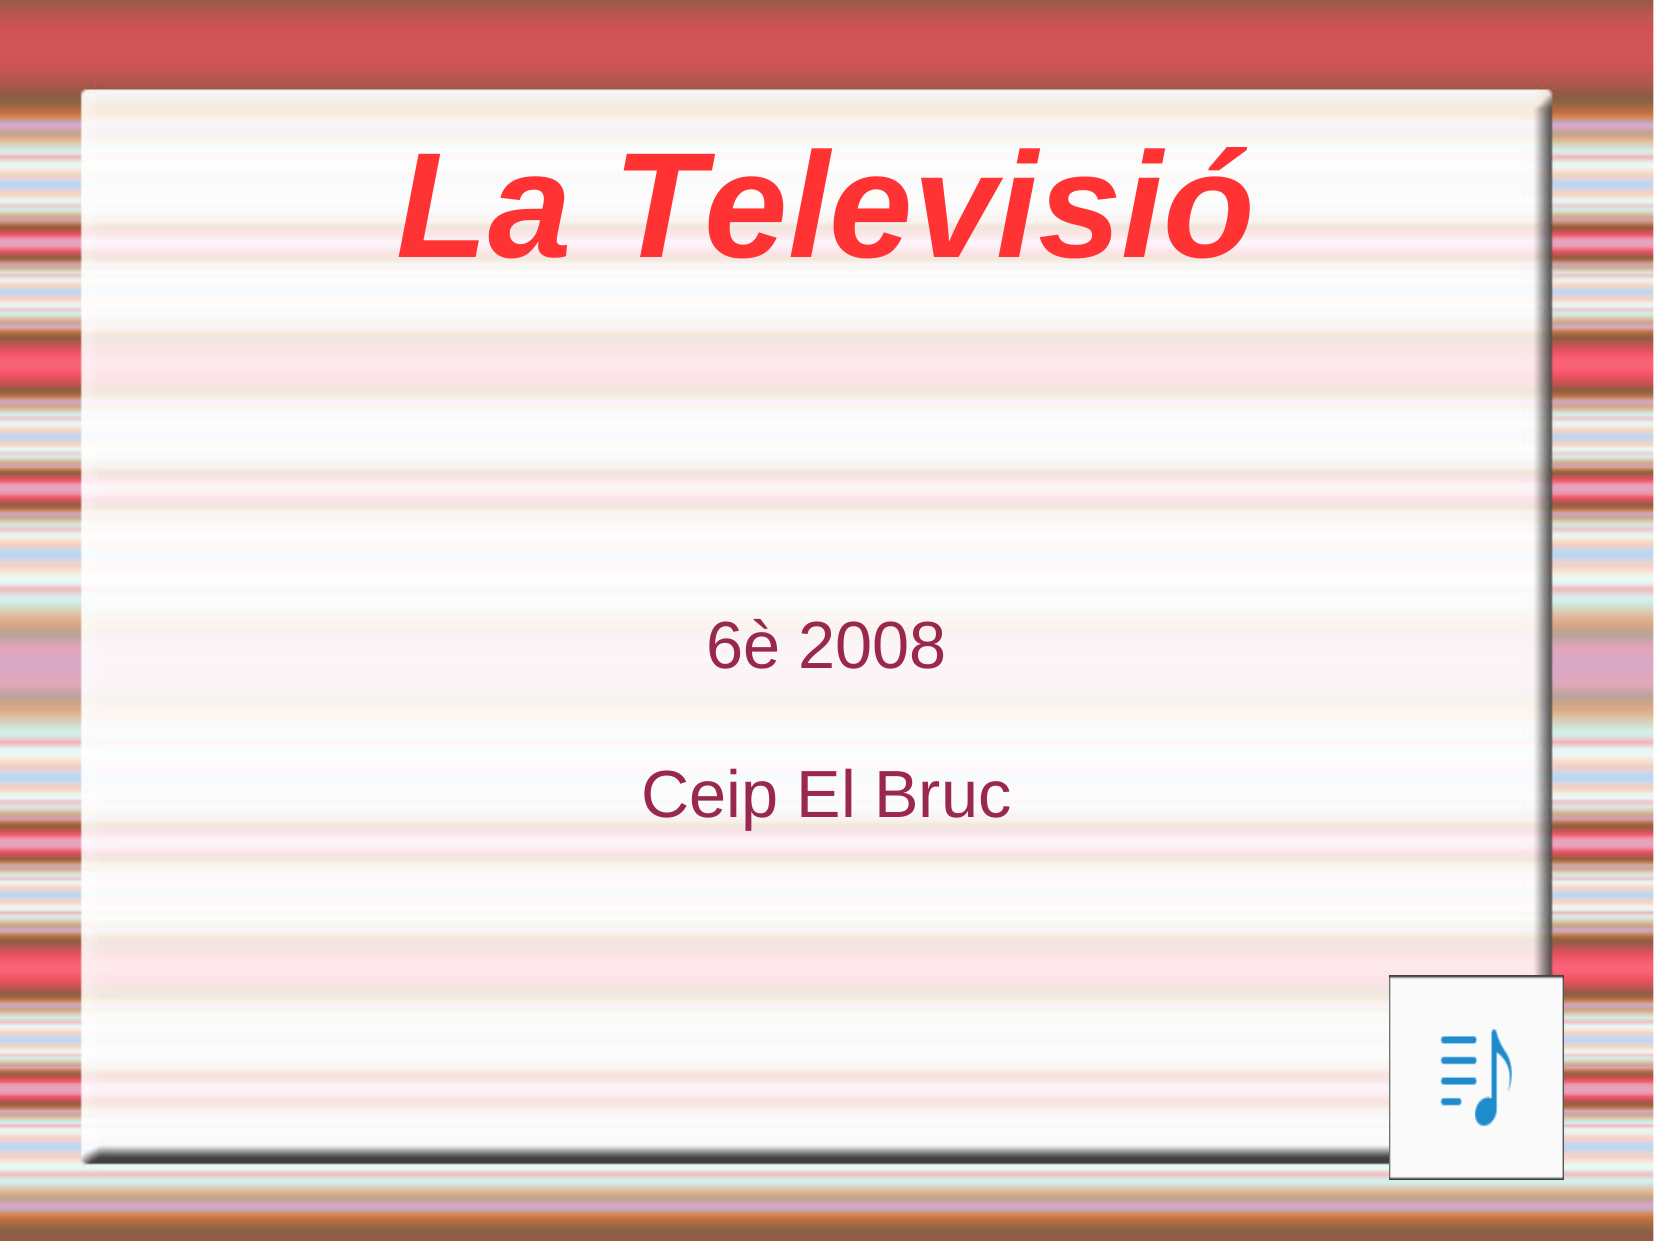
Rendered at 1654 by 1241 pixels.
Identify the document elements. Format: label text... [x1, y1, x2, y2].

title La Televisió [82, 56, 1571, 355]
text_box [1387, 974, 1565, 1182]
subtitle 6è 2008 Ceip El Bruc [82, 413, 1571, 1102]
picture [0, 0, 1654, 1241]
